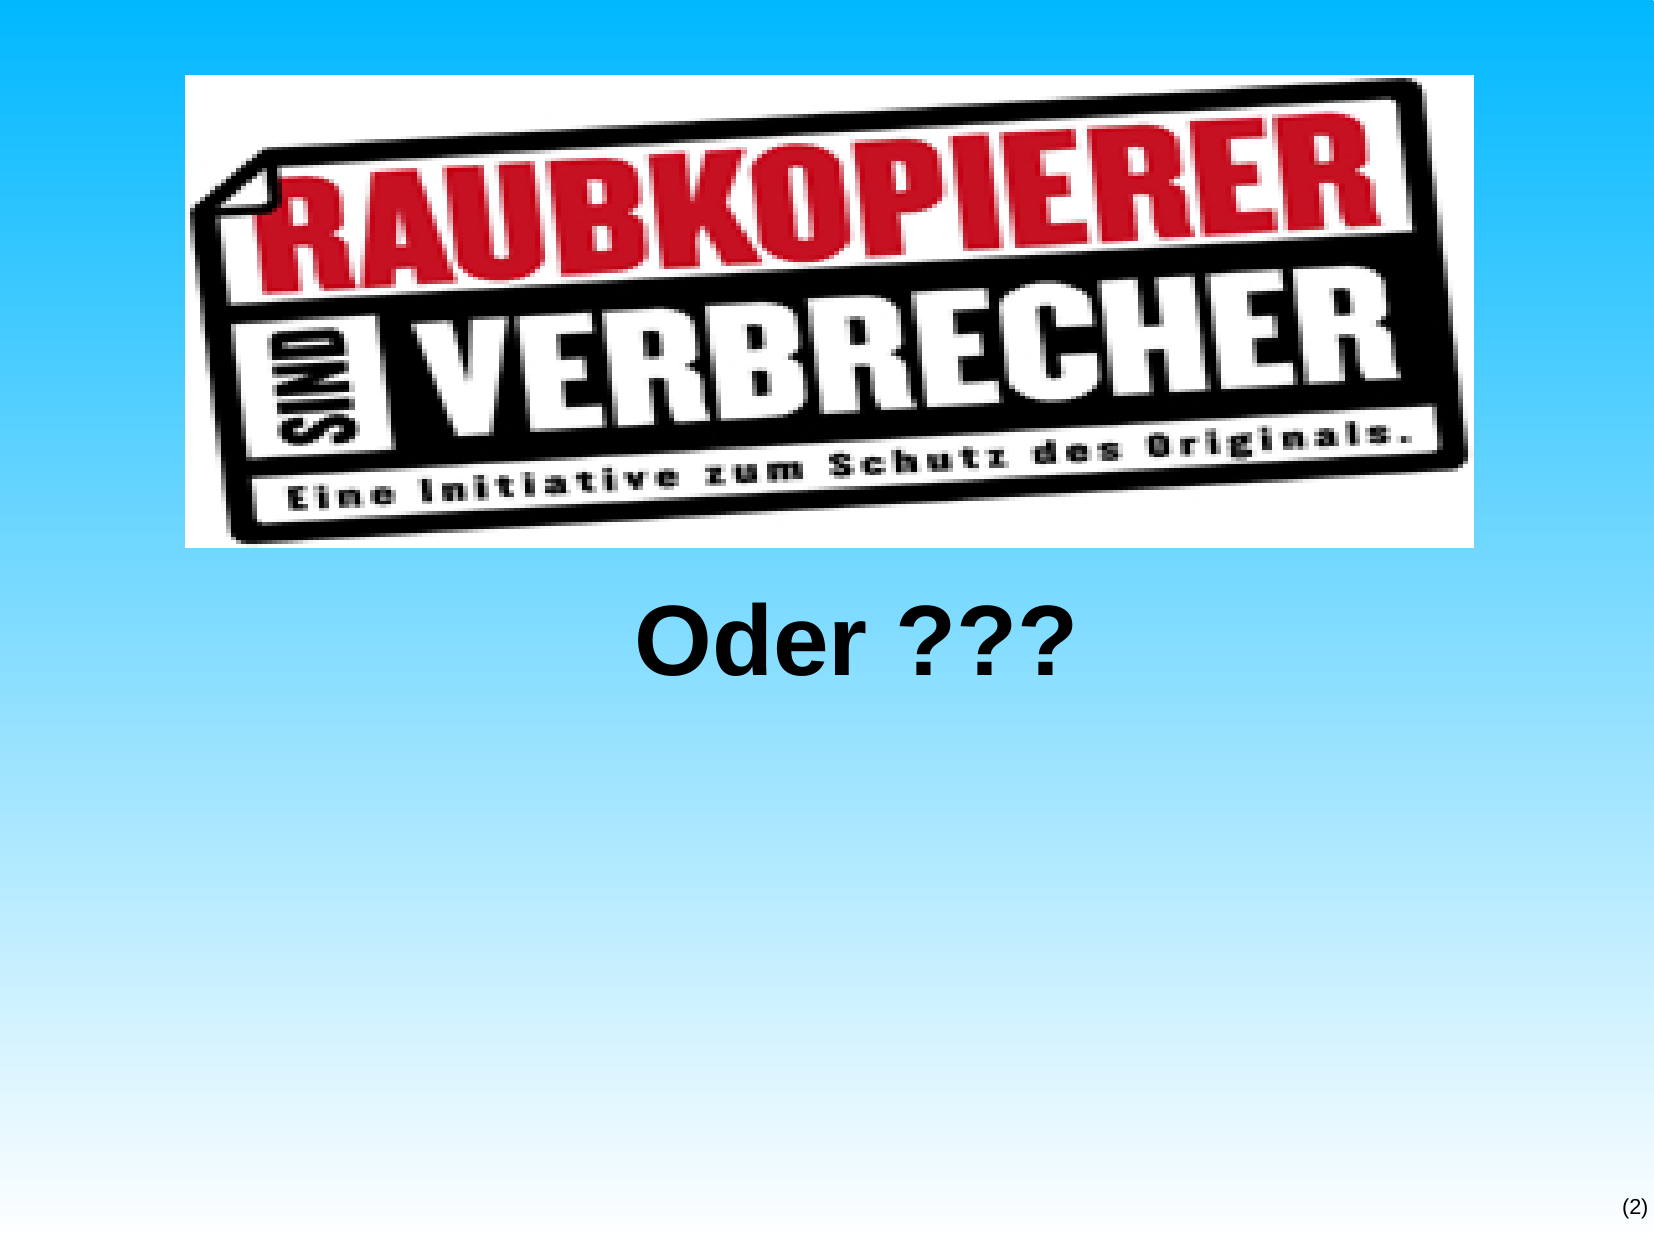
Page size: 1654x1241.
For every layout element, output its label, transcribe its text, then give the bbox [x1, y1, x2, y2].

text_box (2)‏ [1601, 1184, 1654, 1241]
text_box Oder ??? [620, 590, 1094, 718]
picture [185, 76, 1474, 548]
